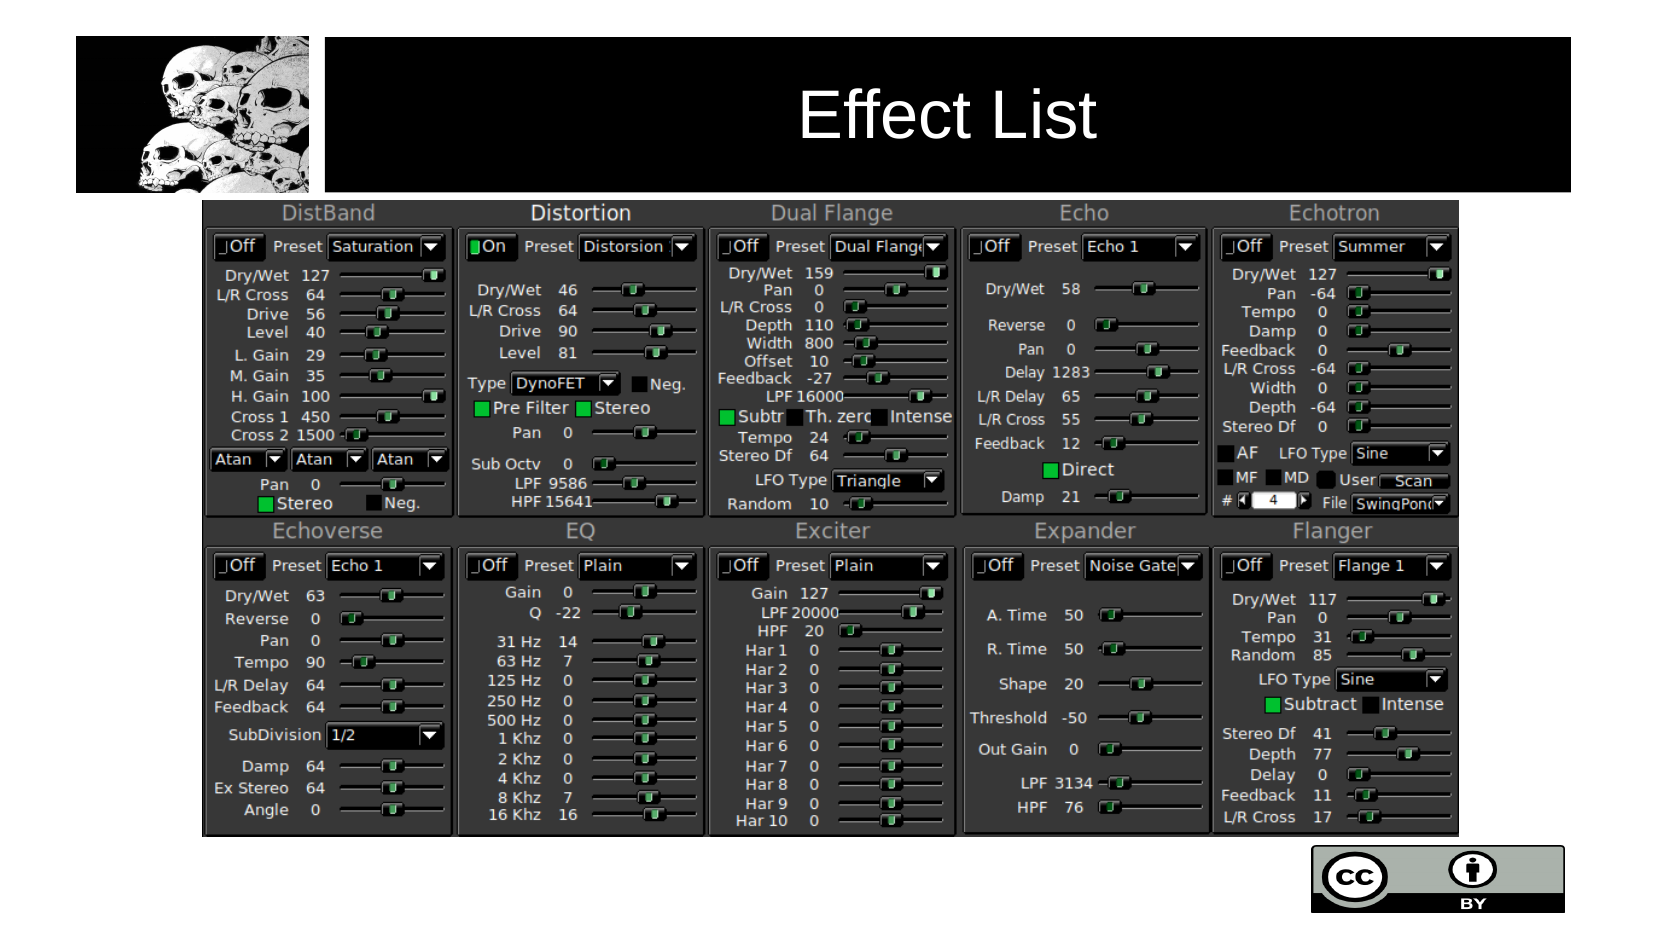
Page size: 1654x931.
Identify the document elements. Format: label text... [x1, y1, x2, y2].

title Effect List [324, 37, 1571, 193]
picture [76, 36, 309, 193]
picture [1311, 845, 1565, 913]
picture [202, 200, 1459, 837]
